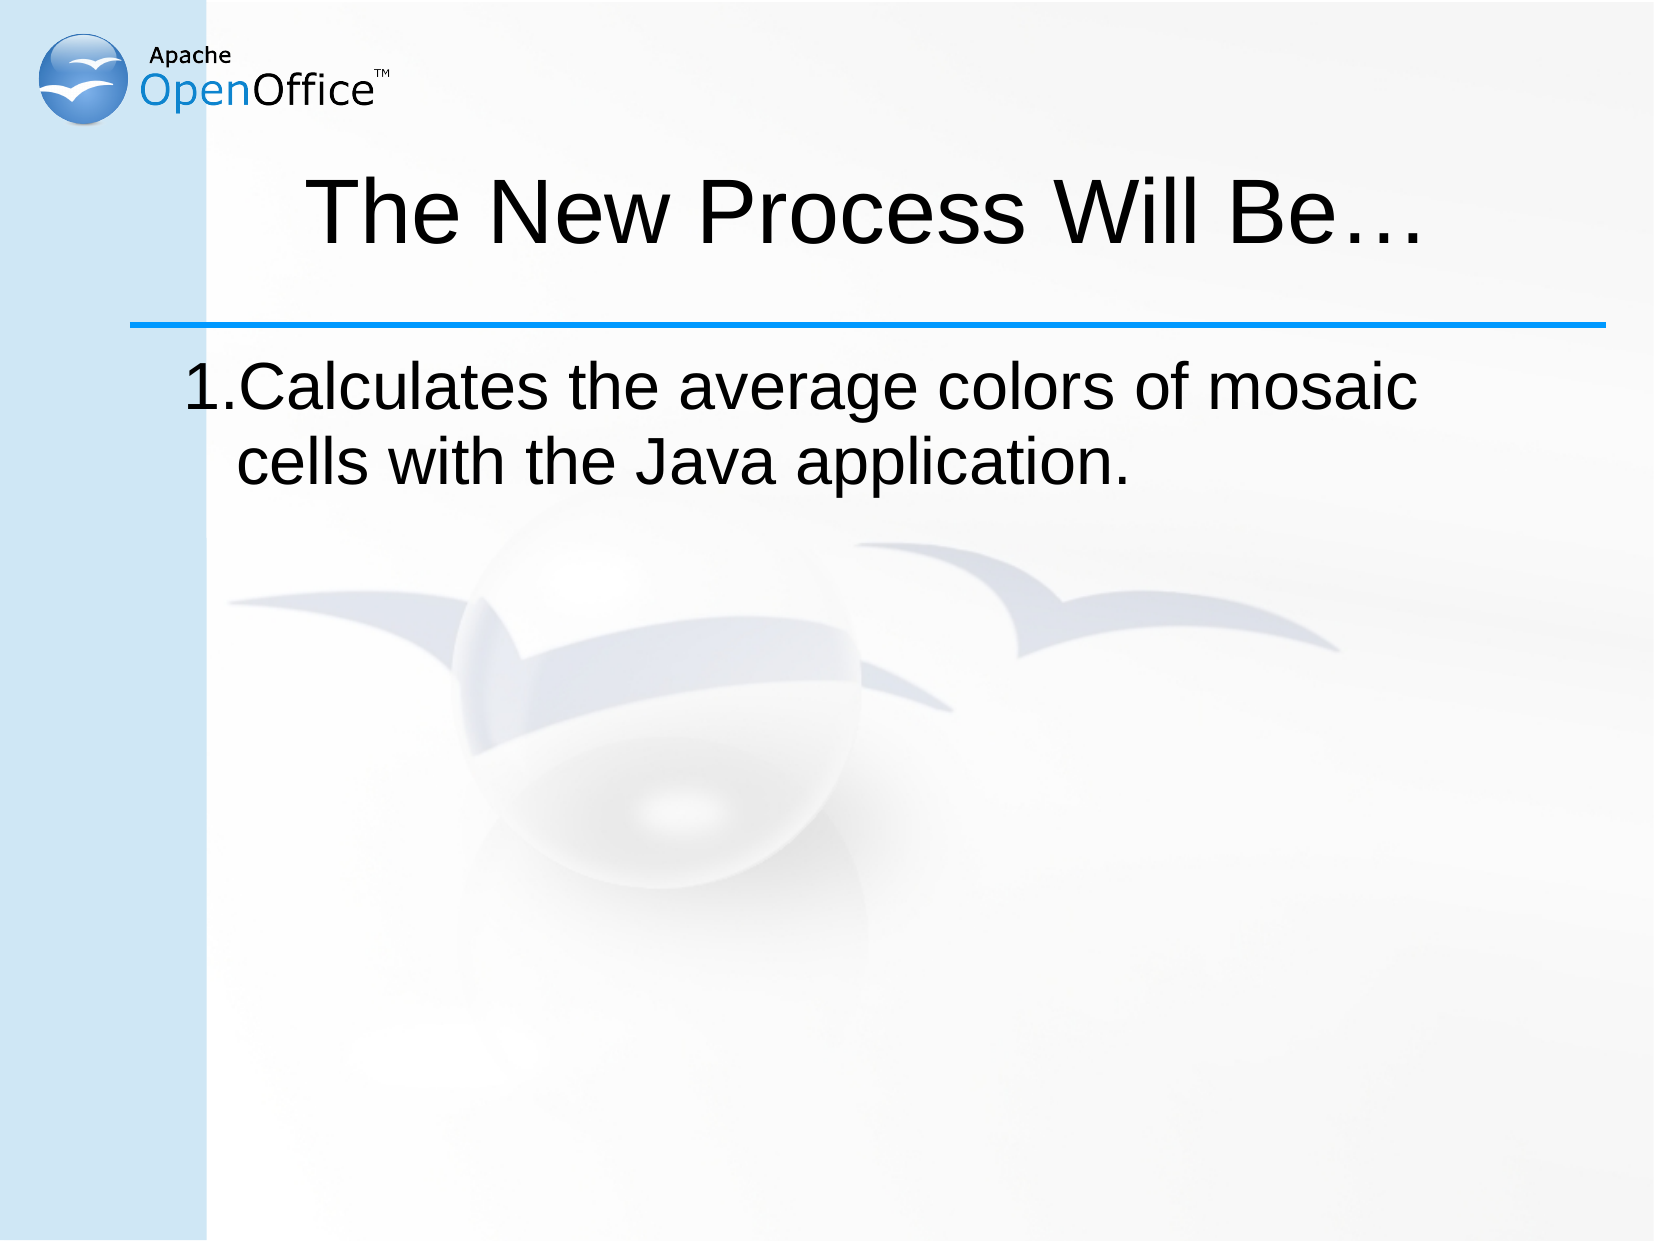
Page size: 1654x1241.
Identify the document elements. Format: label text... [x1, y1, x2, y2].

title The New Process Will Be… [165, 108, 1571, 316]
list Calculates the average colors of mosaic cells with the Java application. [165, 349, 1571, 1168]
picture [35, 2, 1654, 1241]
